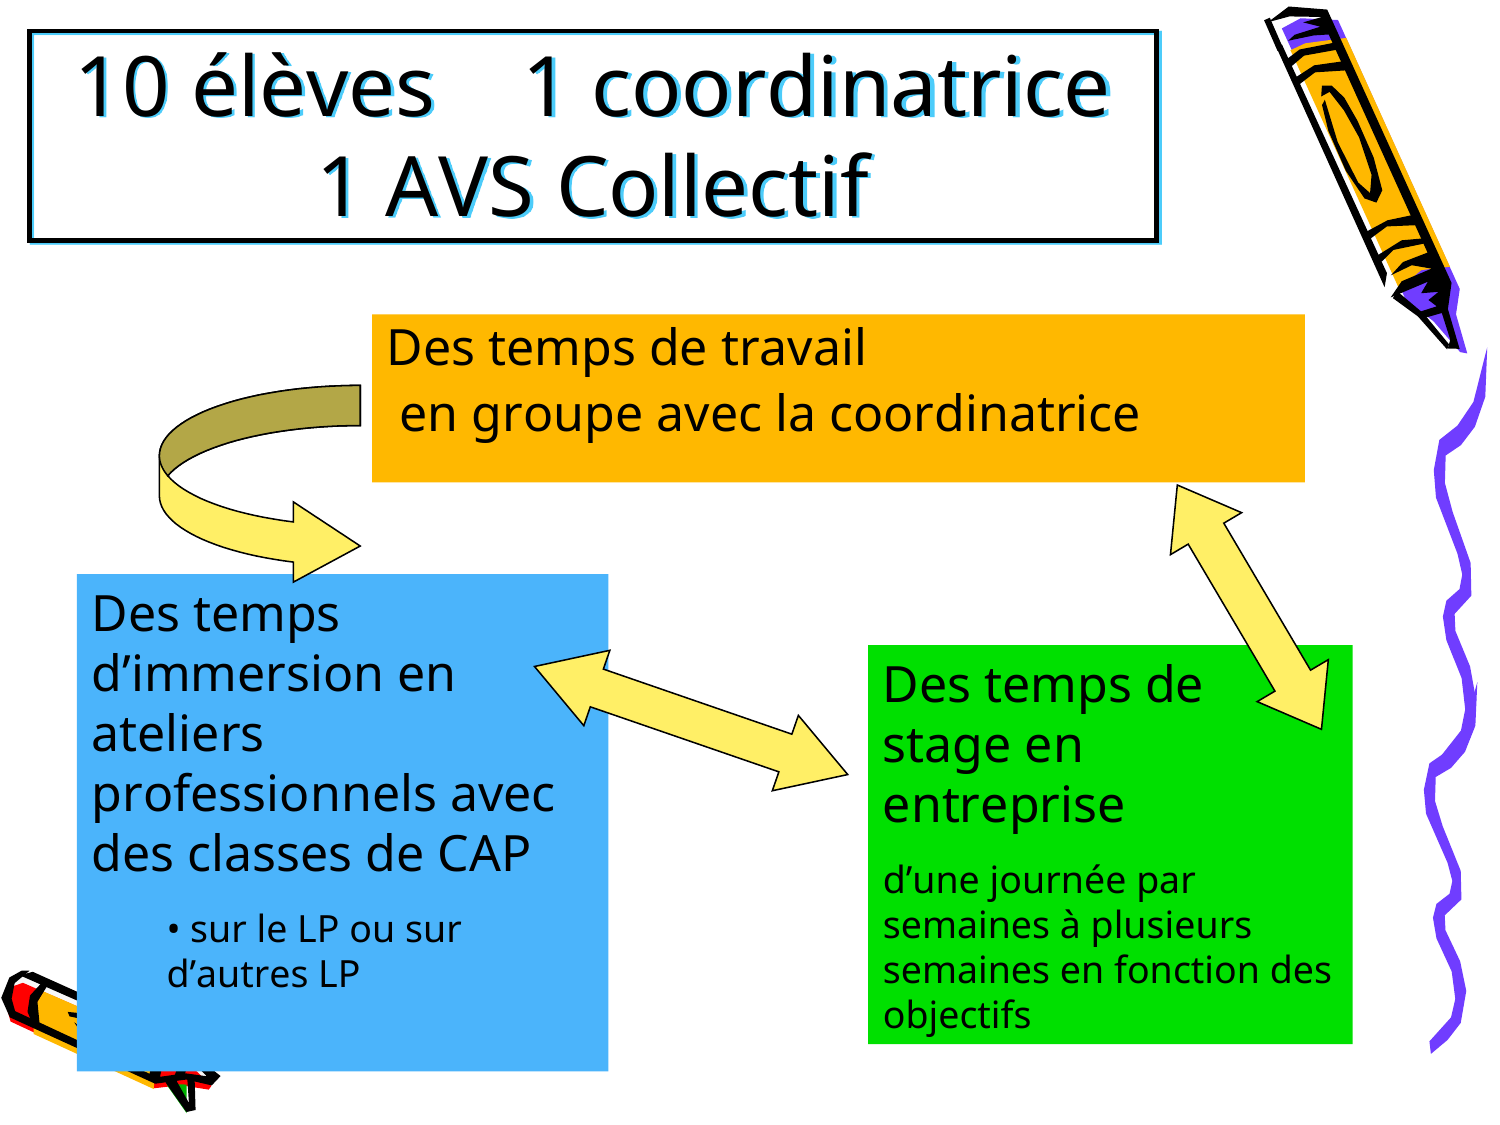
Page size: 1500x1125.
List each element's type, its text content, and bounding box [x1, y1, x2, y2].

list Des temps de travail en groupe avec la coordinatrice [372, 314, 1305, 483]
text_box [1170, 485, 1329, 730]
text_box Des temps d’immersion en ateliers professionnels avec des classes de CAP sur le LP ou sur d’autres LP [76, 574, 609, 1072]
text_box [159, 385, 361, 583]
text_box Des temps de stage en entreprise d’une journée par semaines à plusieurs semaines en fonction des objectifs [868, 645, 1353, 1045]
title 10 élèves 1 coordinatrice 1 AVS Collectif [29, 30, 1157, 241]
text_box [534, 650, 848, 791]
